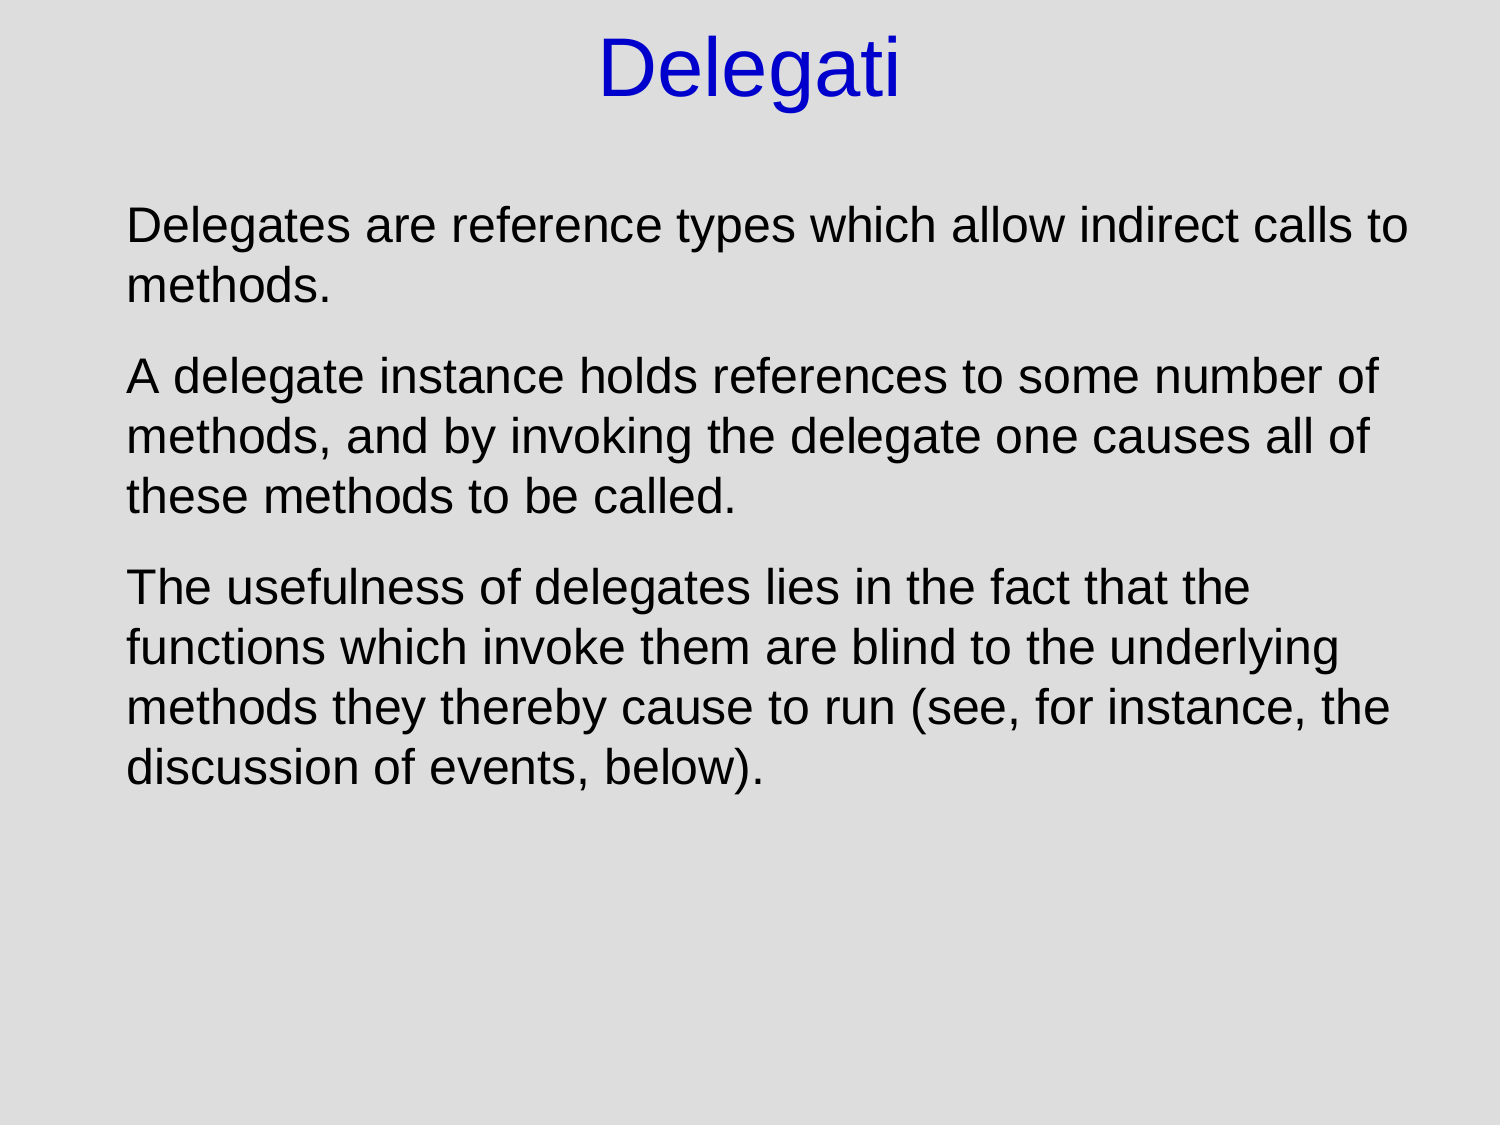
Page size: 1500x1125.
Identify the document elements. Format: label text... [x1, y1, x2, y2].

text_box Delegates are reference types which allow indirect calls to methods. A delegate instance holds references to some number of methods, and by invoking the delegate one causes all of these methods to be called. The usefulness of delegates lies in the fact that the functions which invoke them are blind to the underlying methods they thereby cause to run (see, for instance, the discussion of events, below). [112, 184, 1436, 803]
title Delegati [112, 0, 1388, 126]
